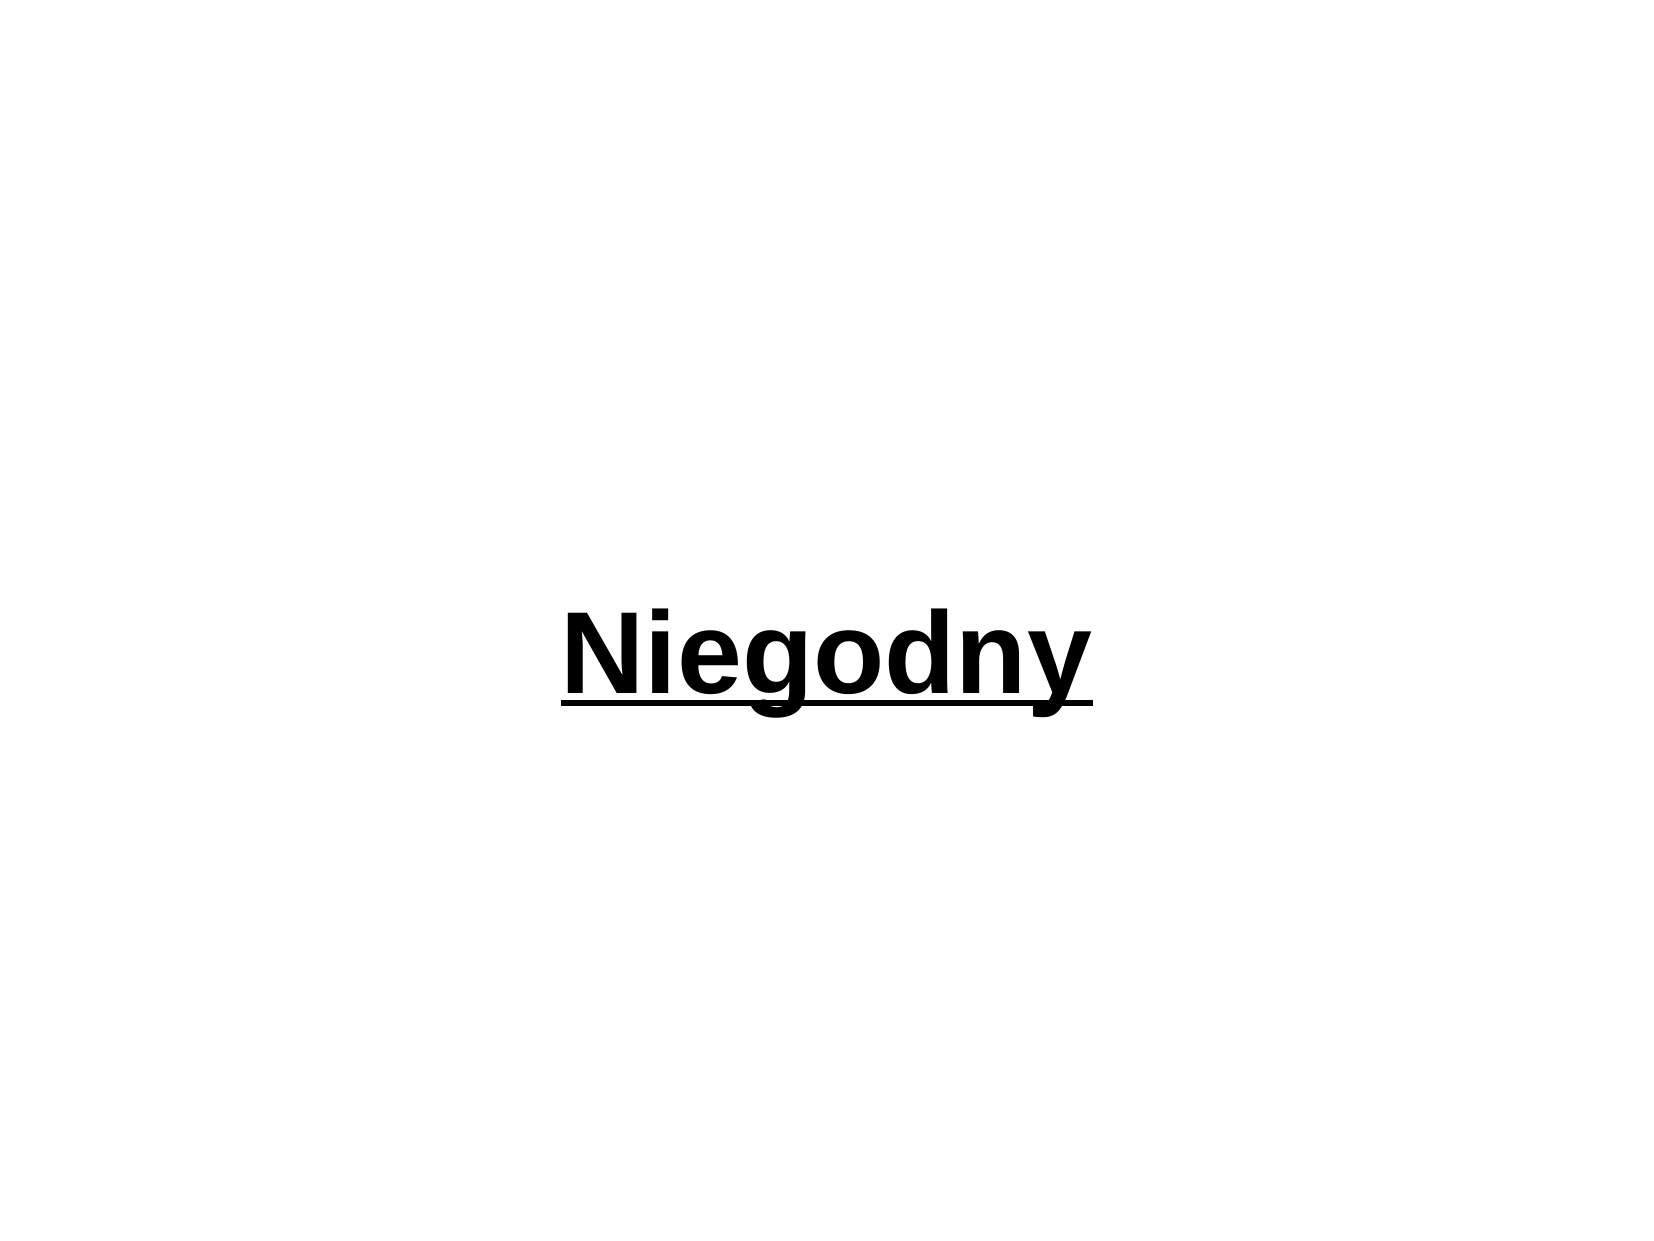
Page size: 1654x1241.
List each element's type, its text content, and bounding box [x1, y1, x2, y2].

subtitle Niegodny [0, 0, 1654, 1241]
